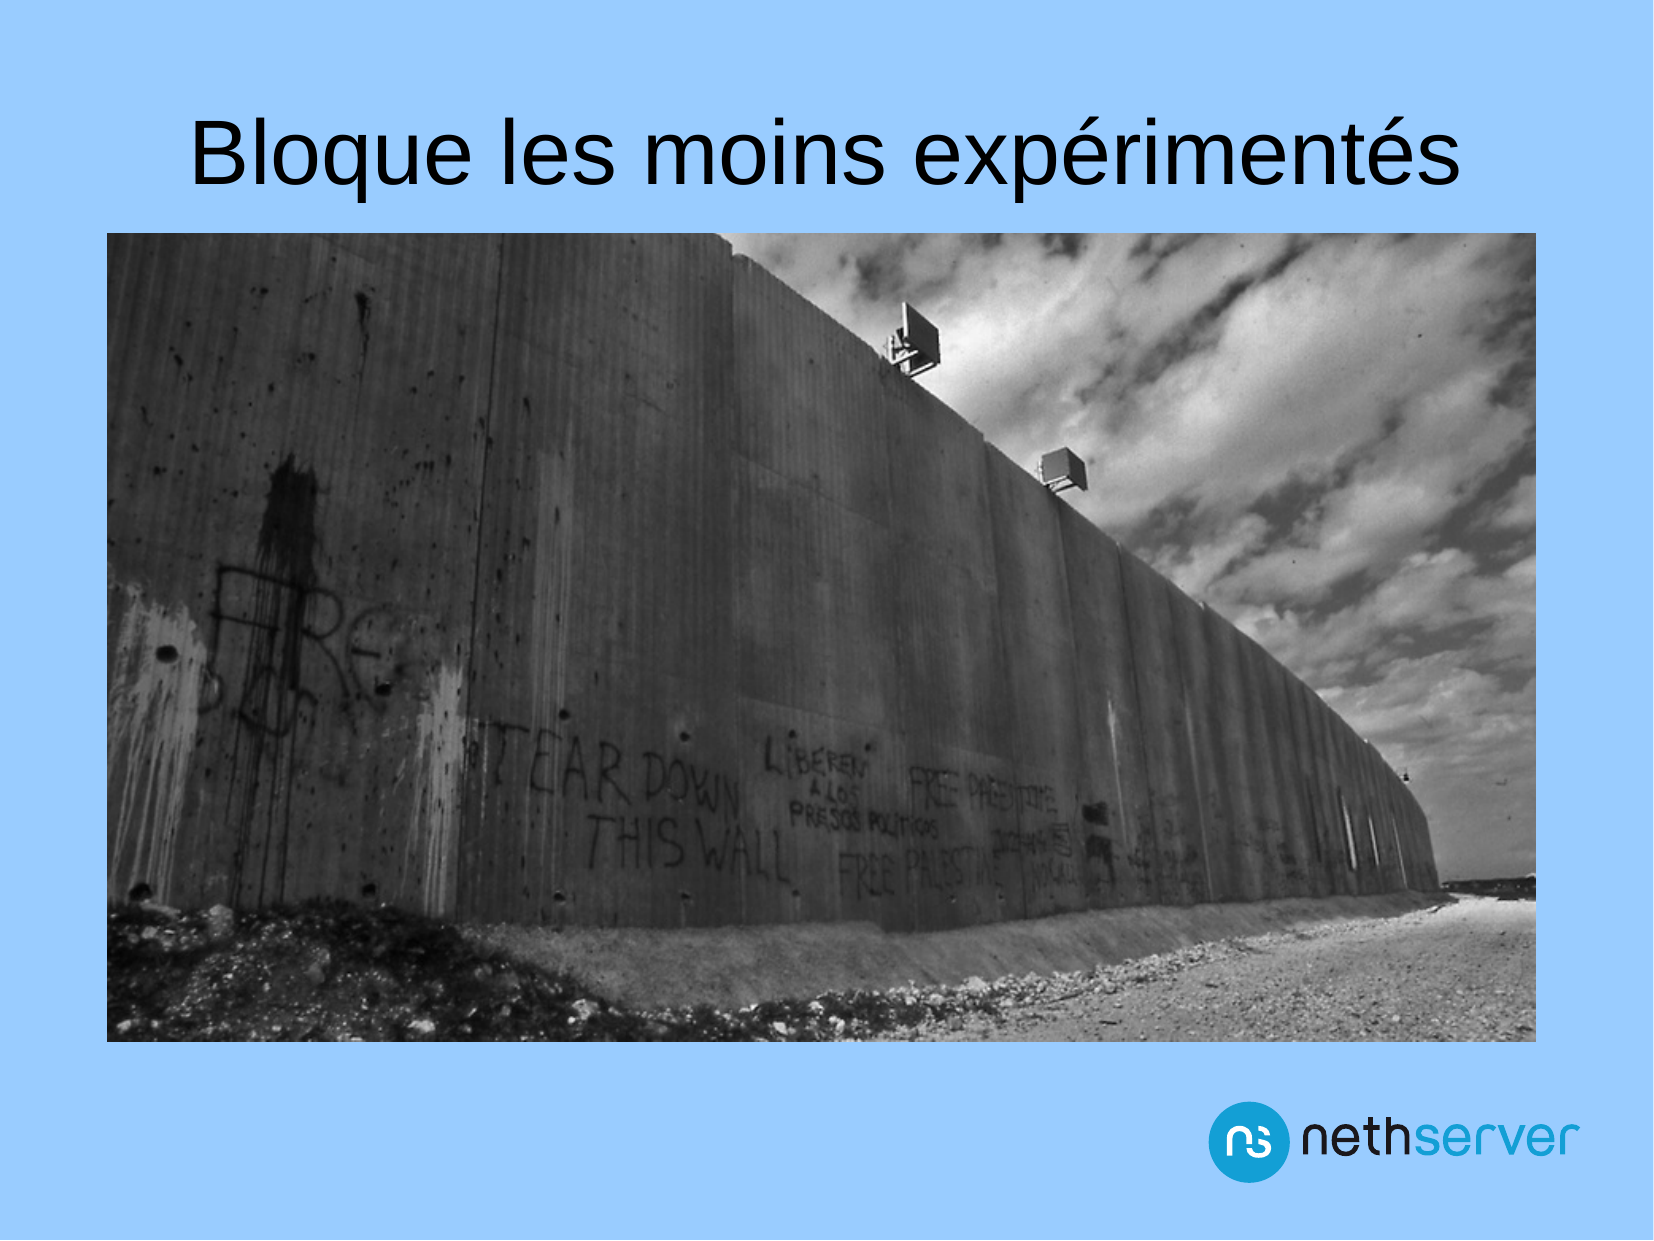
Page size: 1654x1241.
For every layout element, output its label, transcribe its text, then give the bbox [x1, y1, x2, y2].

title Bloque les moins expérimentés [82, 49, 1571, 257]
picture [107, 233, 1654, 1241]
